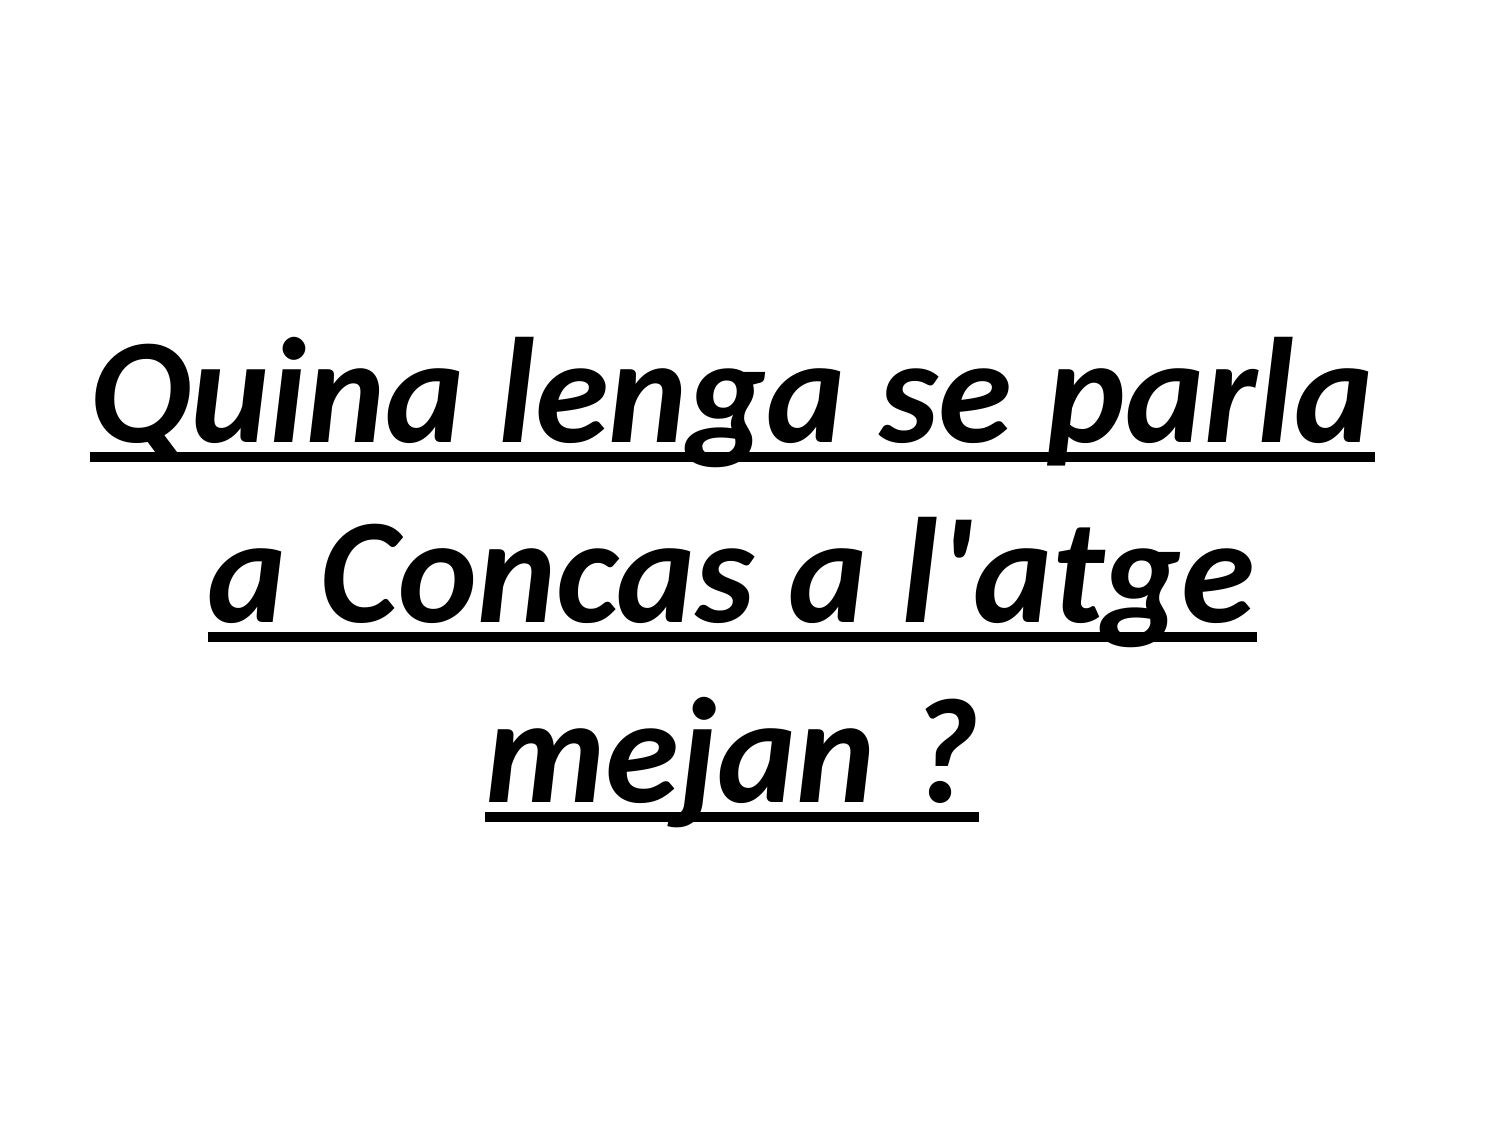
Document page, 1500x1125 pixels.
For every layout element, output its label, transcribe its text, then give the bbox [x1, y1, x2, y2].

text_box Quina lenga se parla a Concas a l'atge mejan ? [35, 105, 1430, 1125]
